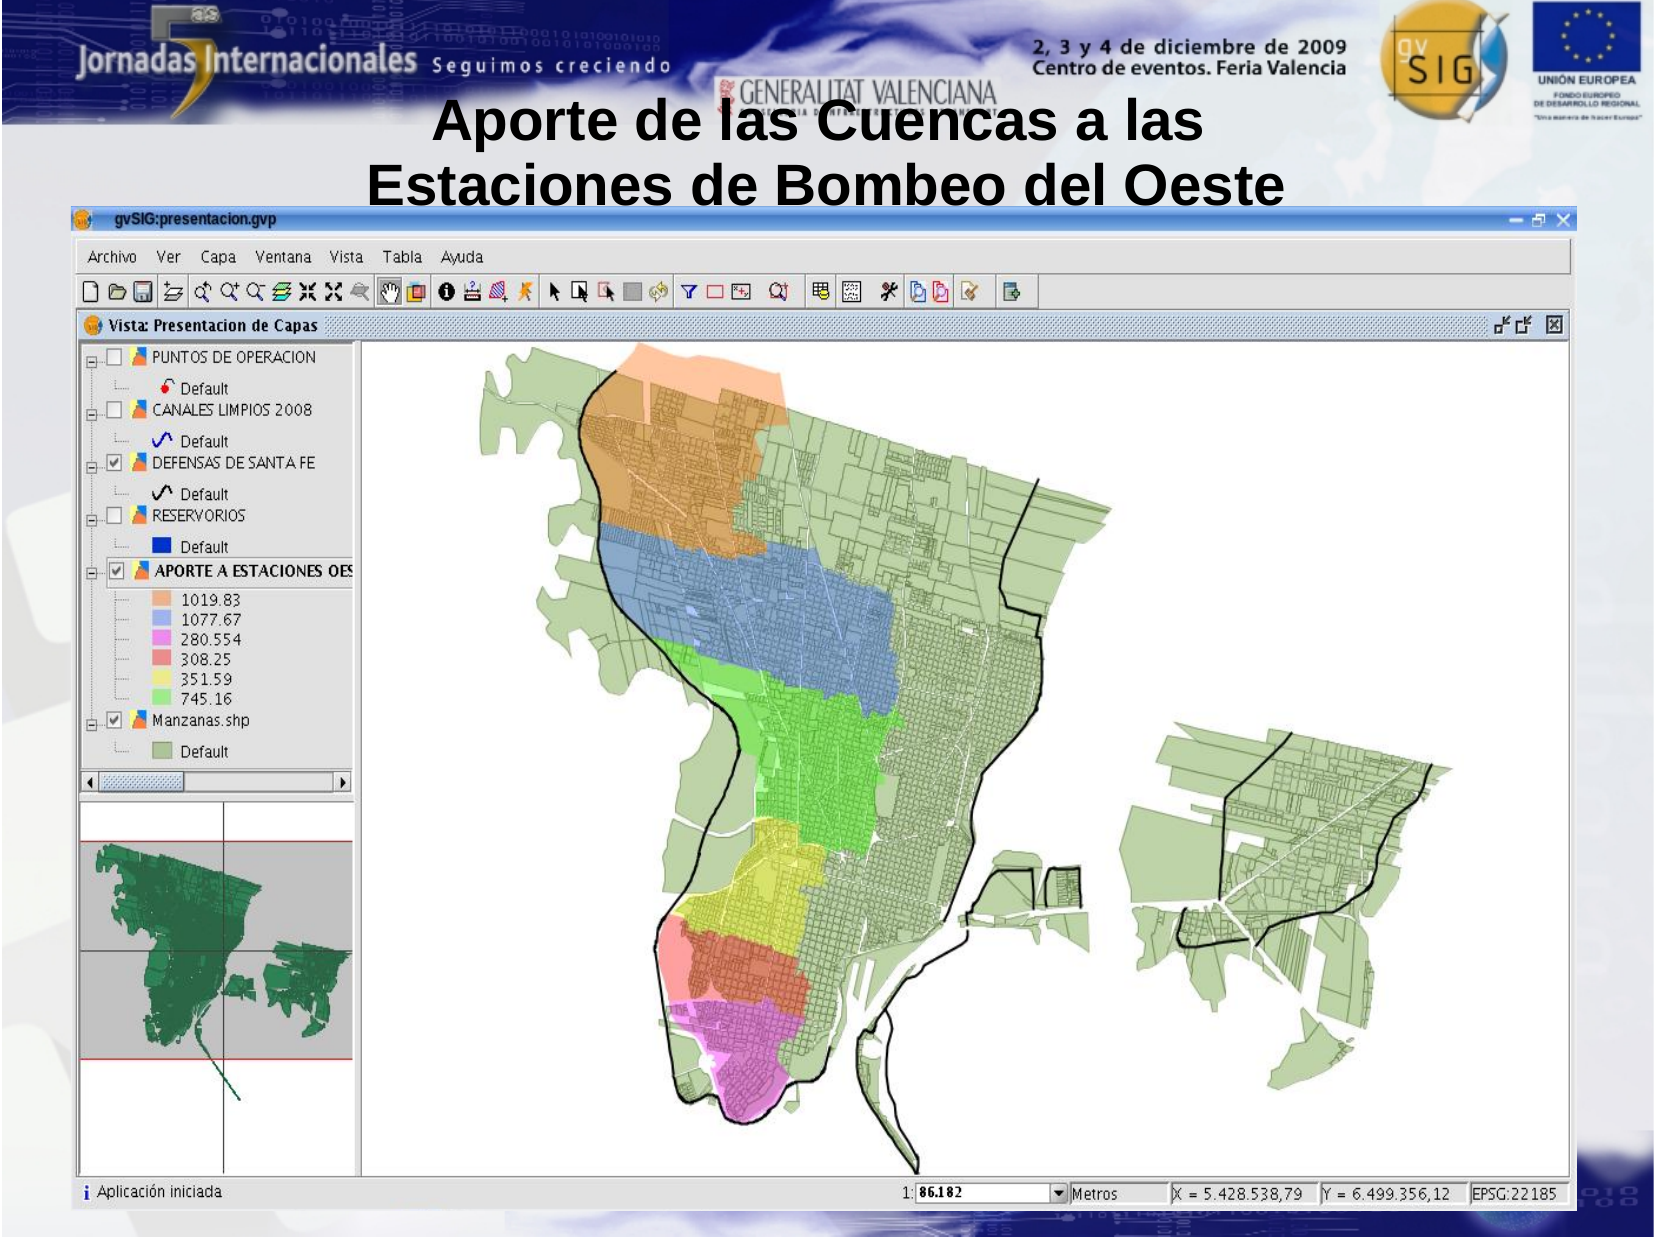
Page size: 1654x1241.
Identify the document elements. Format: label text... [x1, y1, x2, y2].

title Aporte de las Cuencas a las Estaciones de Bombeo del Oeste [82, 56, 1571, 206]
picture [2, 0, 1654, 1237]
